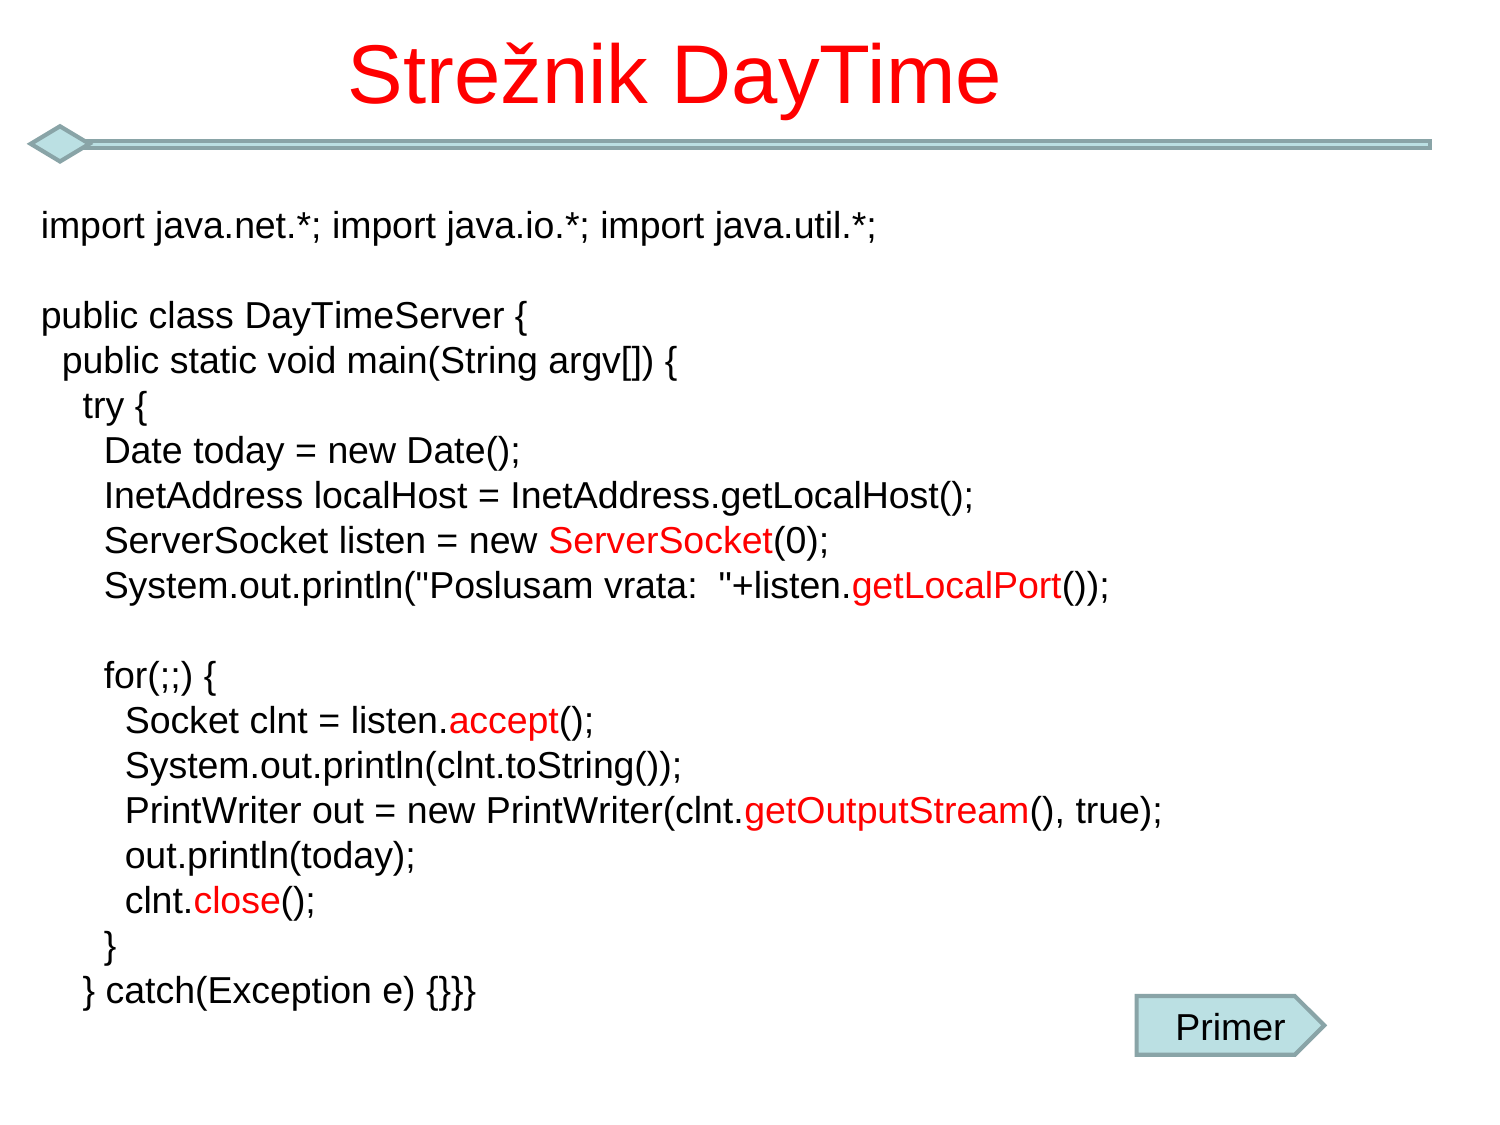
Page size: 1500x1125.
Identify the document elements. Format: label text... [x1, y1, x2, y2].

text_box import java.net.*; import java.io.*; import java.util.*; public class DayTimeServer { public static void main(String argv[]) { try { Date today = new Date(); InetAddress localHost = InetAddress.getLocalHost(); ServerSocket listen = new ServerSocket(0); System.out.println("Poslusam vrata: "+listen.getLocalPort()); for(;;) { Socket clnt = listen.accept(); System.out.println(clnt.toString()); PrintWriter out = new PrintWriter(clnt.getOutputStream(), true); out.println(today); clnt.close(); } } catch(Exception e) {}}} [25, 193, 1179, 1020]
title Strežnik DayTime [0, 0, 1351, 141]
text_box Primer [1136, 996, 1325, 1055]
